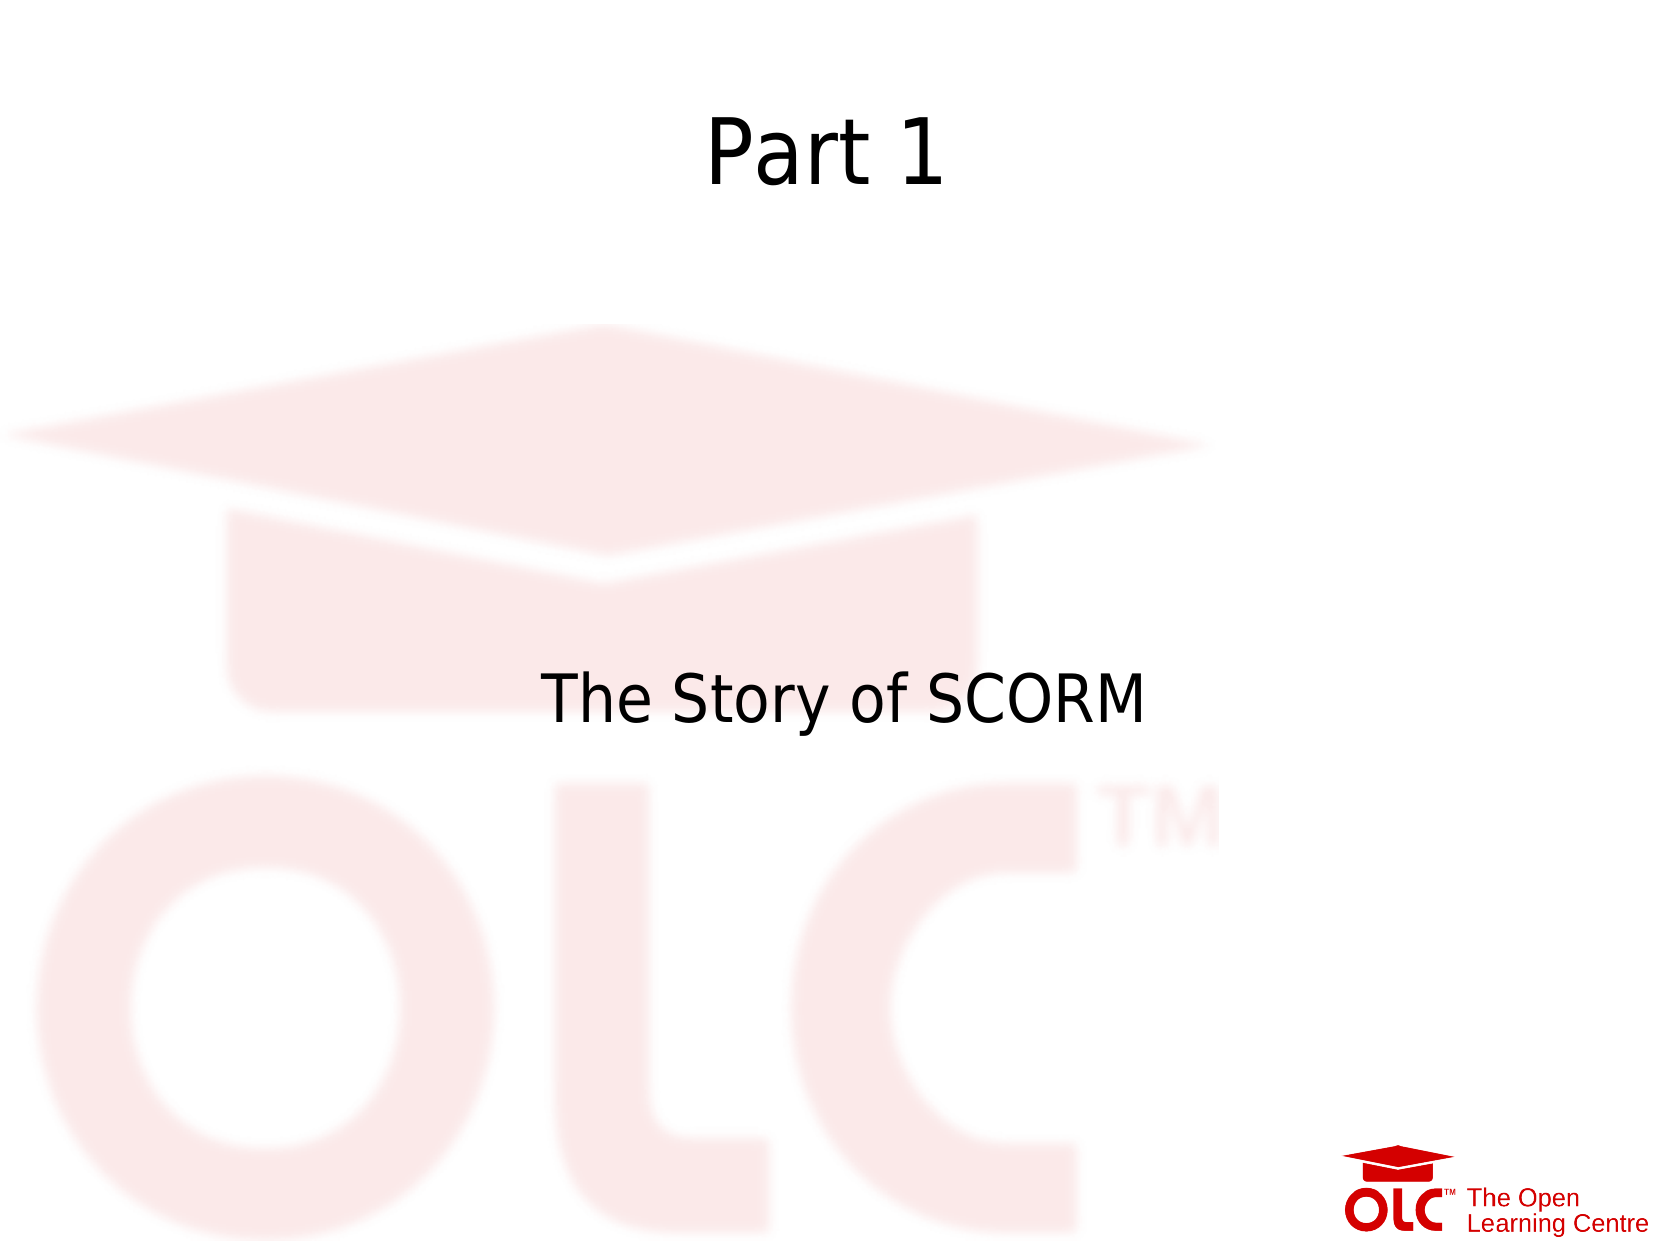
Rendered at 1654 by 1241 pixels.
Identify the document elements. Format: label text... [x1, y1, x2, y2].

picture [1341, 1145, 1648, 1237]
subtitle The Story of SCORM [82, 297, 1571, 1102]
title Part 1 [82, 49, 1571, 257]
picture [0, 324, 1219, 1241]
